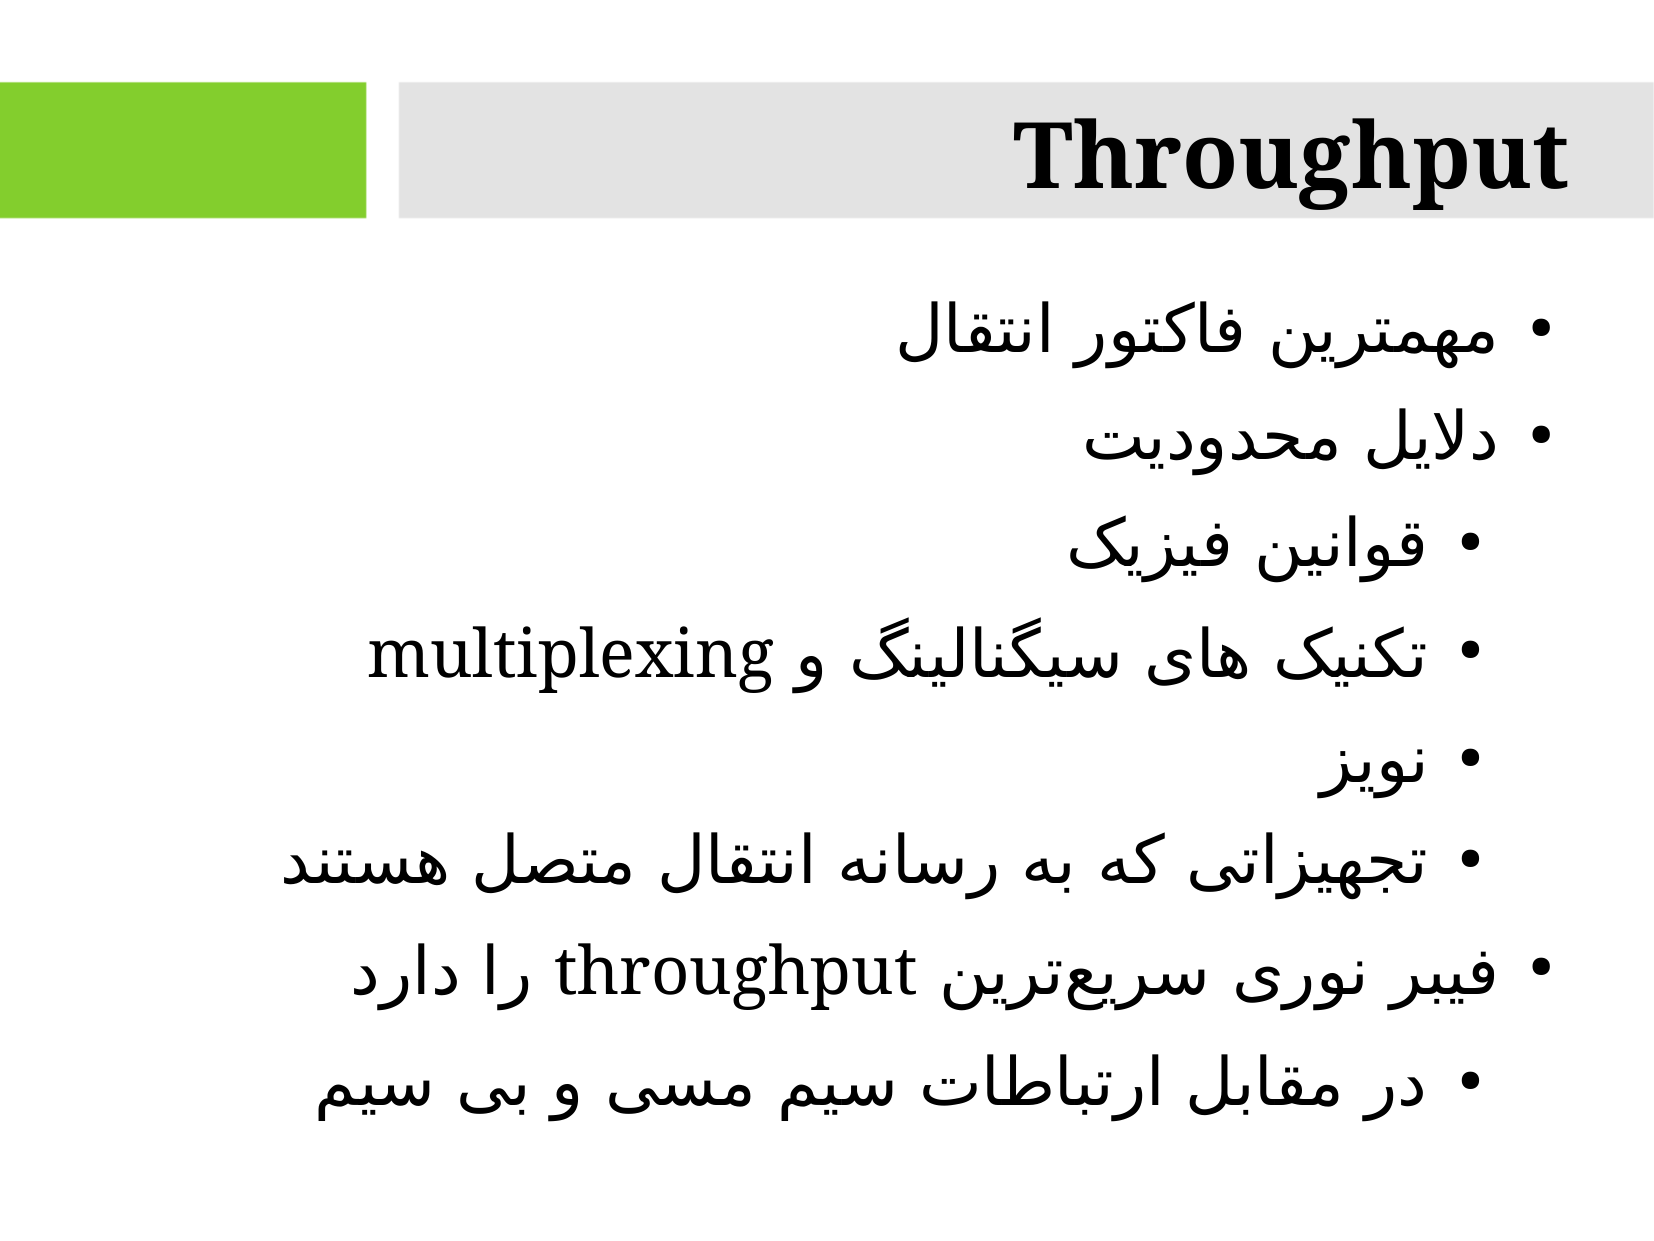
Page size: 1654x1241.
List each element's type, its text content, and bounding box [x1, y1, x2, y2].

picture [0, 0, 1654, 1241]
list مهمترین فاکتور انتقال دلایل محدودیت قوانین فیزیک تکنیک های سیگنالینگ و multiplexing نویز تجهیزاتی که به رسانه انتقال متصل هستند فیبر نوری سریع‌ترین throughput را دارد در مقابل ارتباطات سیم مسی و بی سیم [82, 290, 1571, 1182]
title Throughput [82, 49, 1571, 257]
